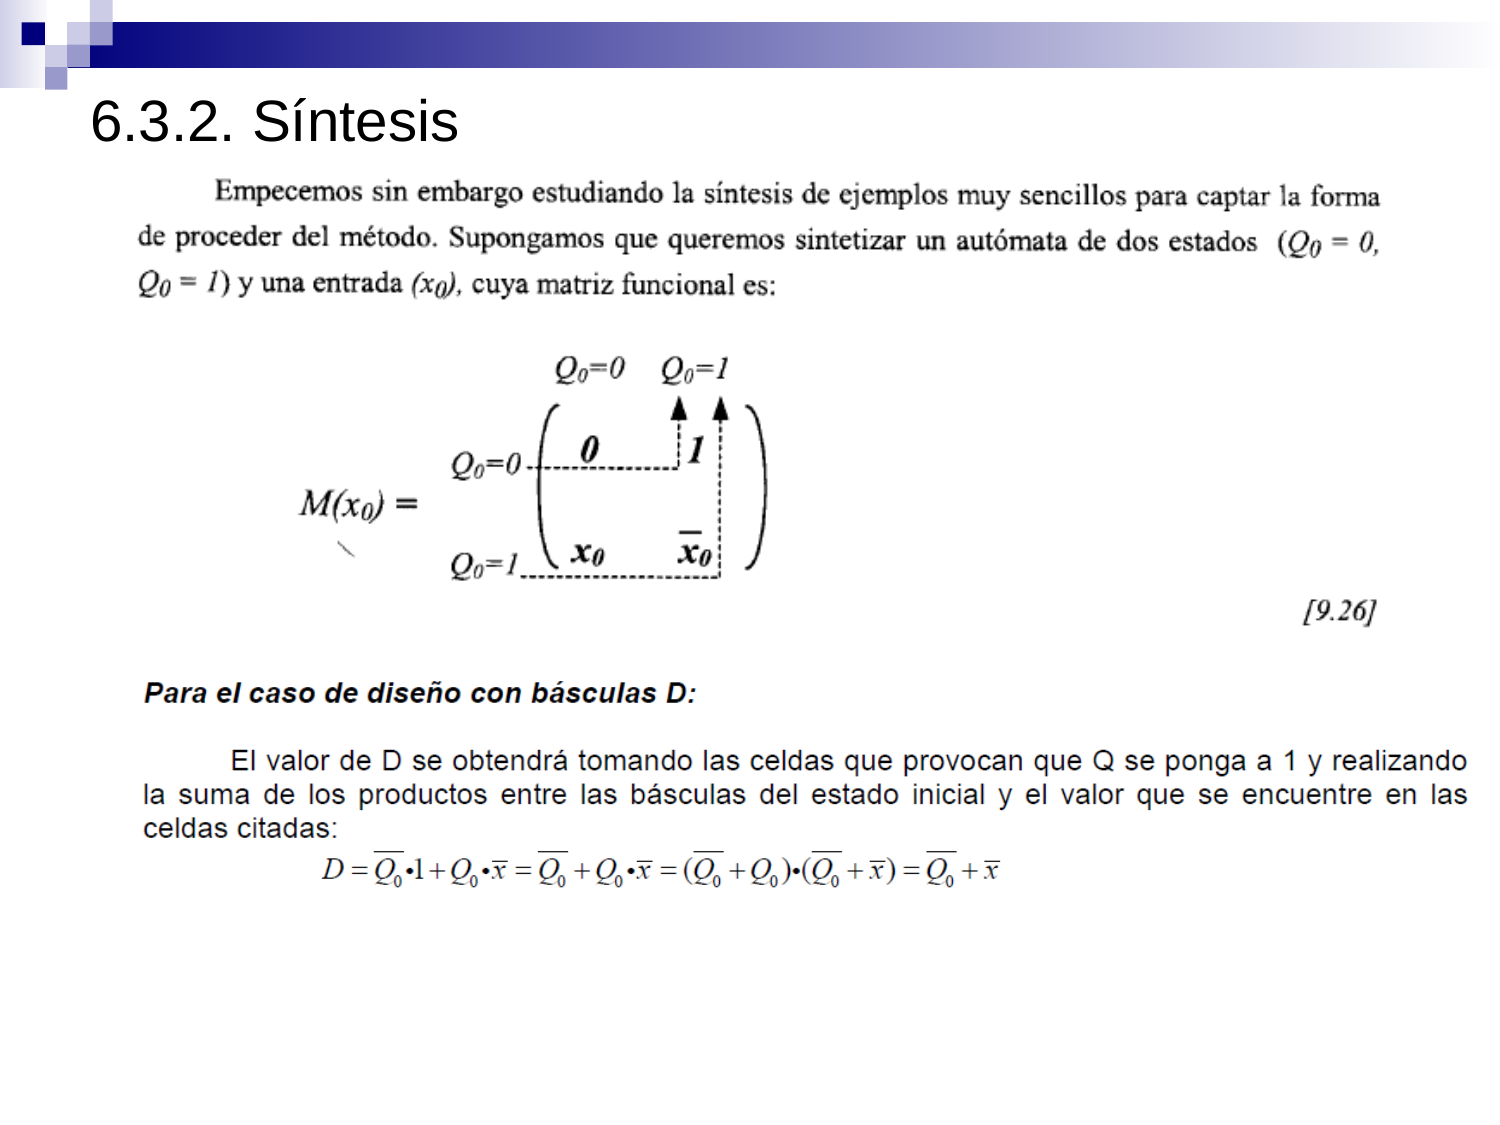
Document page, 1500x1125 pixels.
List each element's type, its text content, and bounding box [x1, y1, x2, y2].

picture [135, 680, 1477, 896]
title 6.3.2. Síntesis [75, 74, 1426, 161]
picture [112, 172, 1399, 641]
